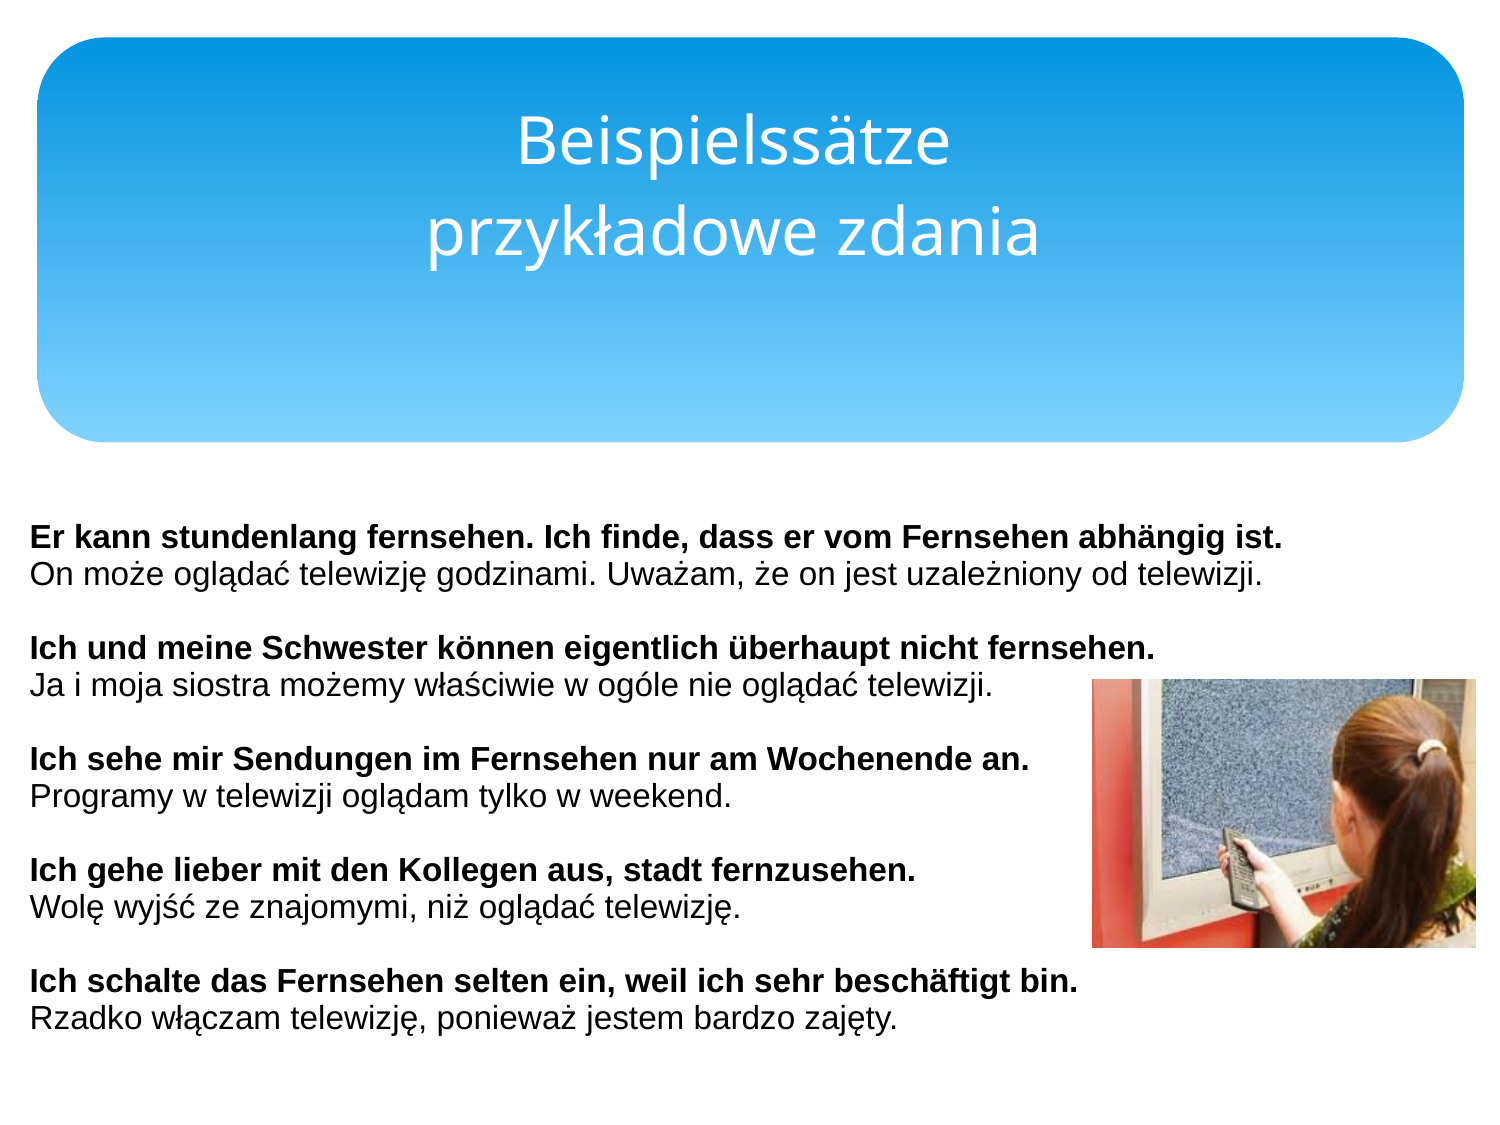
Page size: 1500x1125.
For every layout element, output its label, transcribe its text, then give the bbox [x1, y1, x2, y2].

title Beispielssätze przykładowe zdania [59, 88, 1409, 280]
subtitle Er kann stundenlang fernsehen. Ich finde, dass er vom Fernsehen abhängig ist. On może oglądać telewizję godzinami. Uważam, że on jest uzależniony od telewizji. Ich und meine Schwester können eigentlich überhaupt nicht fernsehen. Ja i moja siostra możemy właściwie w ogóle nie oglądać telewizji. Ich sehe mir Sendungen im Fernsehen nur am Wochenende an. Programy w telewizji oglądam tylko w weekend. Ich gehe lieber mit den Kollegen aus, stadt fernzusehen. Wolę wyjść ze znajomymi, niż oglądać telewizję. Ich schalte das Fernsehen selten ein, weil ich sehr beschäftigt bin. Rzadko włączam telewizję, ponieważ jestem bardzo zajęty. [29, 501, 1388, 1054]
picture [1092, 679, 1476, 949]
